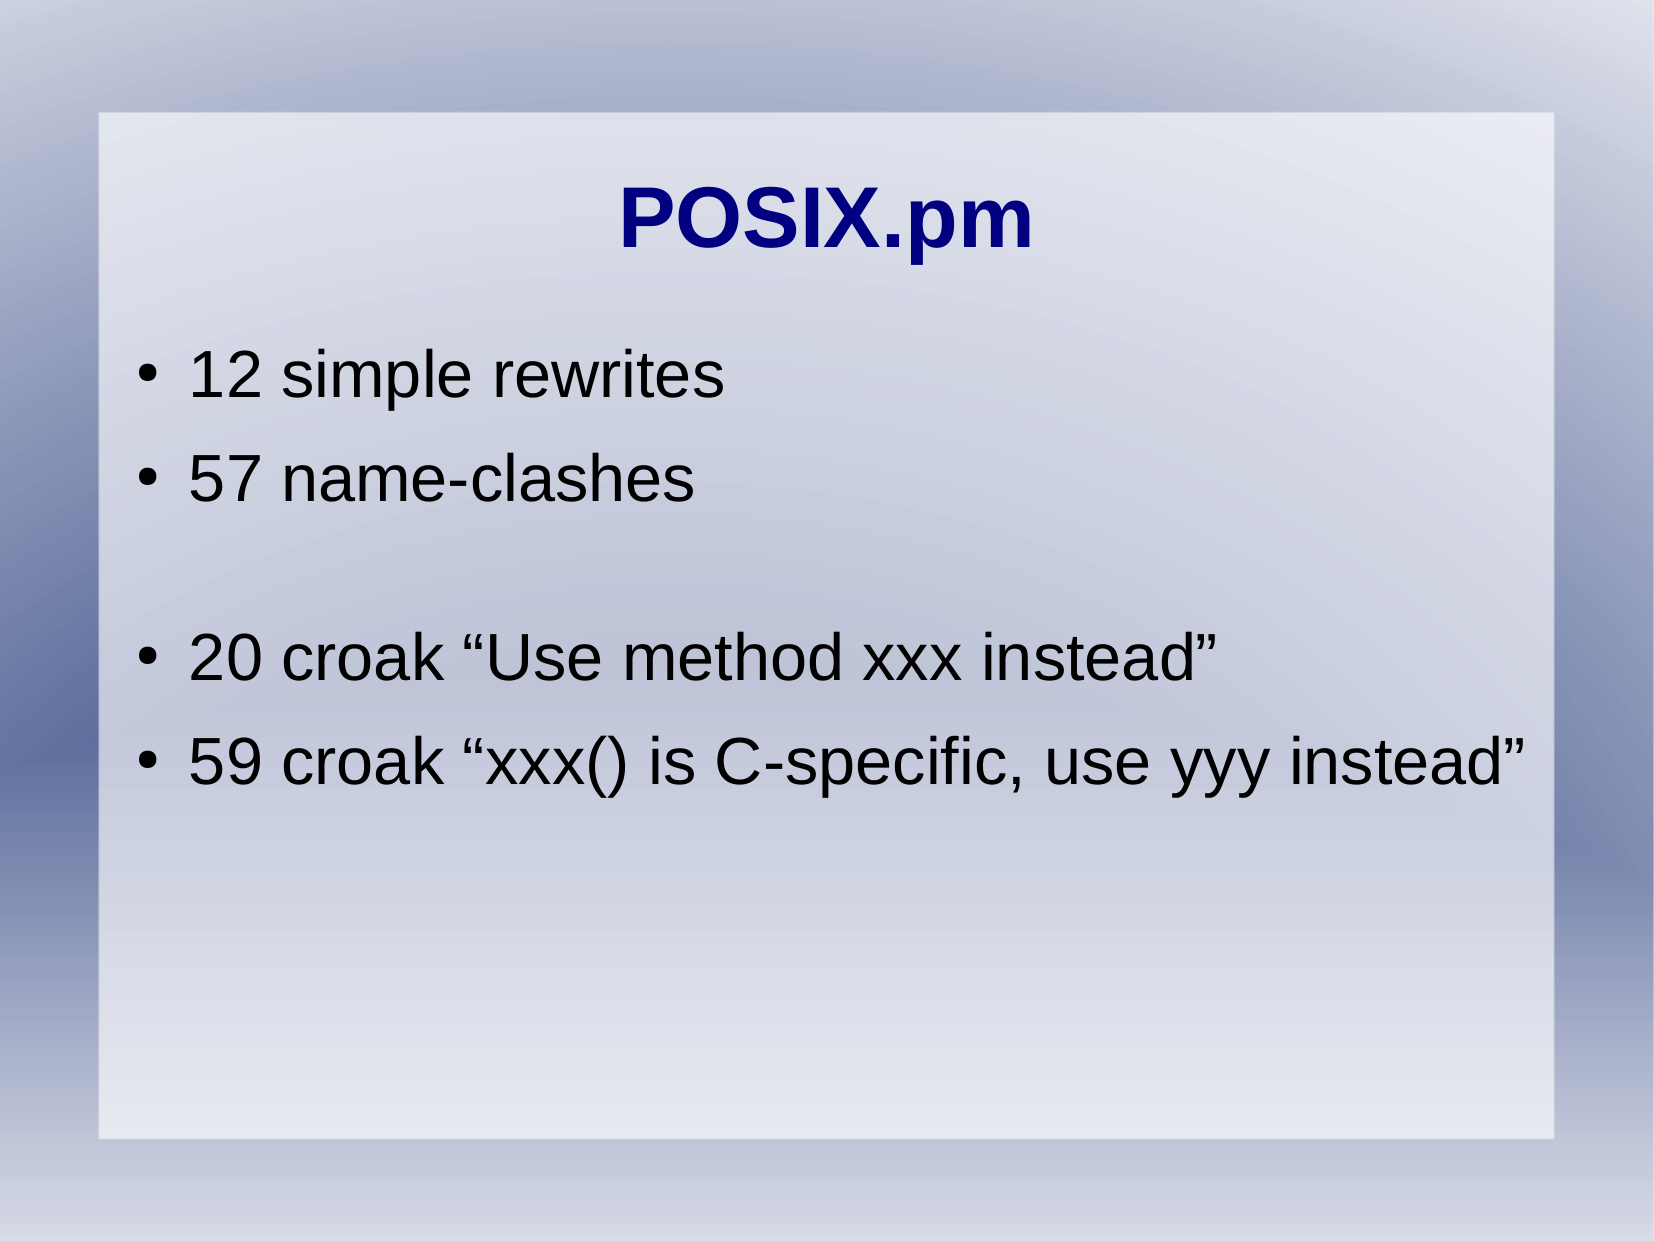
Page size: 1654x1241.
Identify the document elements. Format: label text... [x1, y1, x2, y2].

list 12 simple rewrites 57 name-clashes 20 croak “Use method xxx instead” 59 croak “xxx() is C-specific, use yyy instead” [118, 336, 1576, 1156]
picture [0, 0, 1654, 1241]
title POSIX.pm [118, 114, 1536, 322]
